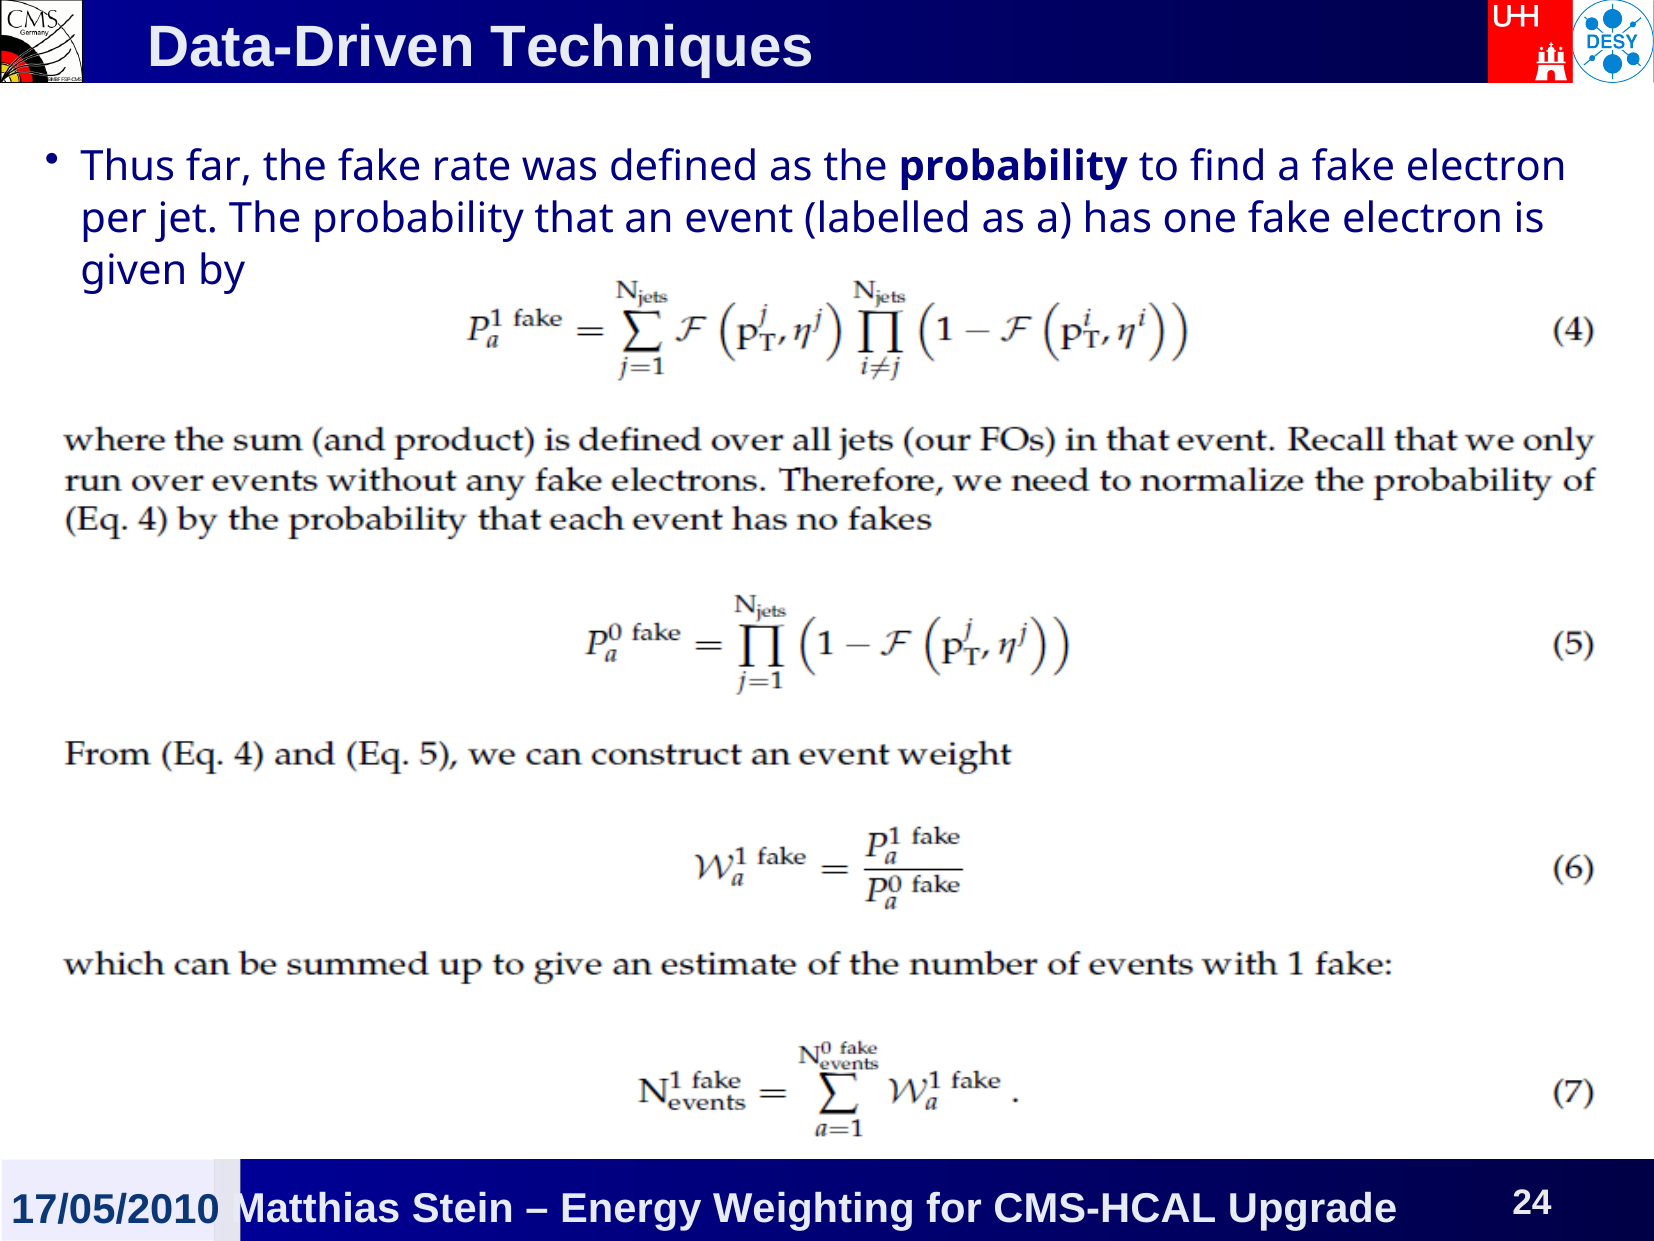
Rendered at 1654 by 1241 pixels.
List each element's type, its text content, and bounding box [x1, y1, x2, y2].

text_box Thus far, the fake rate was defined as the probability to find a fake electron per jet. The probability that an event (labelled as a) has one fake electron is given by [30, 129, 1613, 301]
picture [0, 0, 83, 83]
picture [46, 264, 1651, 1149]
title Data-Driven Techniques [147, 4, 1477, 78]
picture [1488, 0, 1654, 83]
